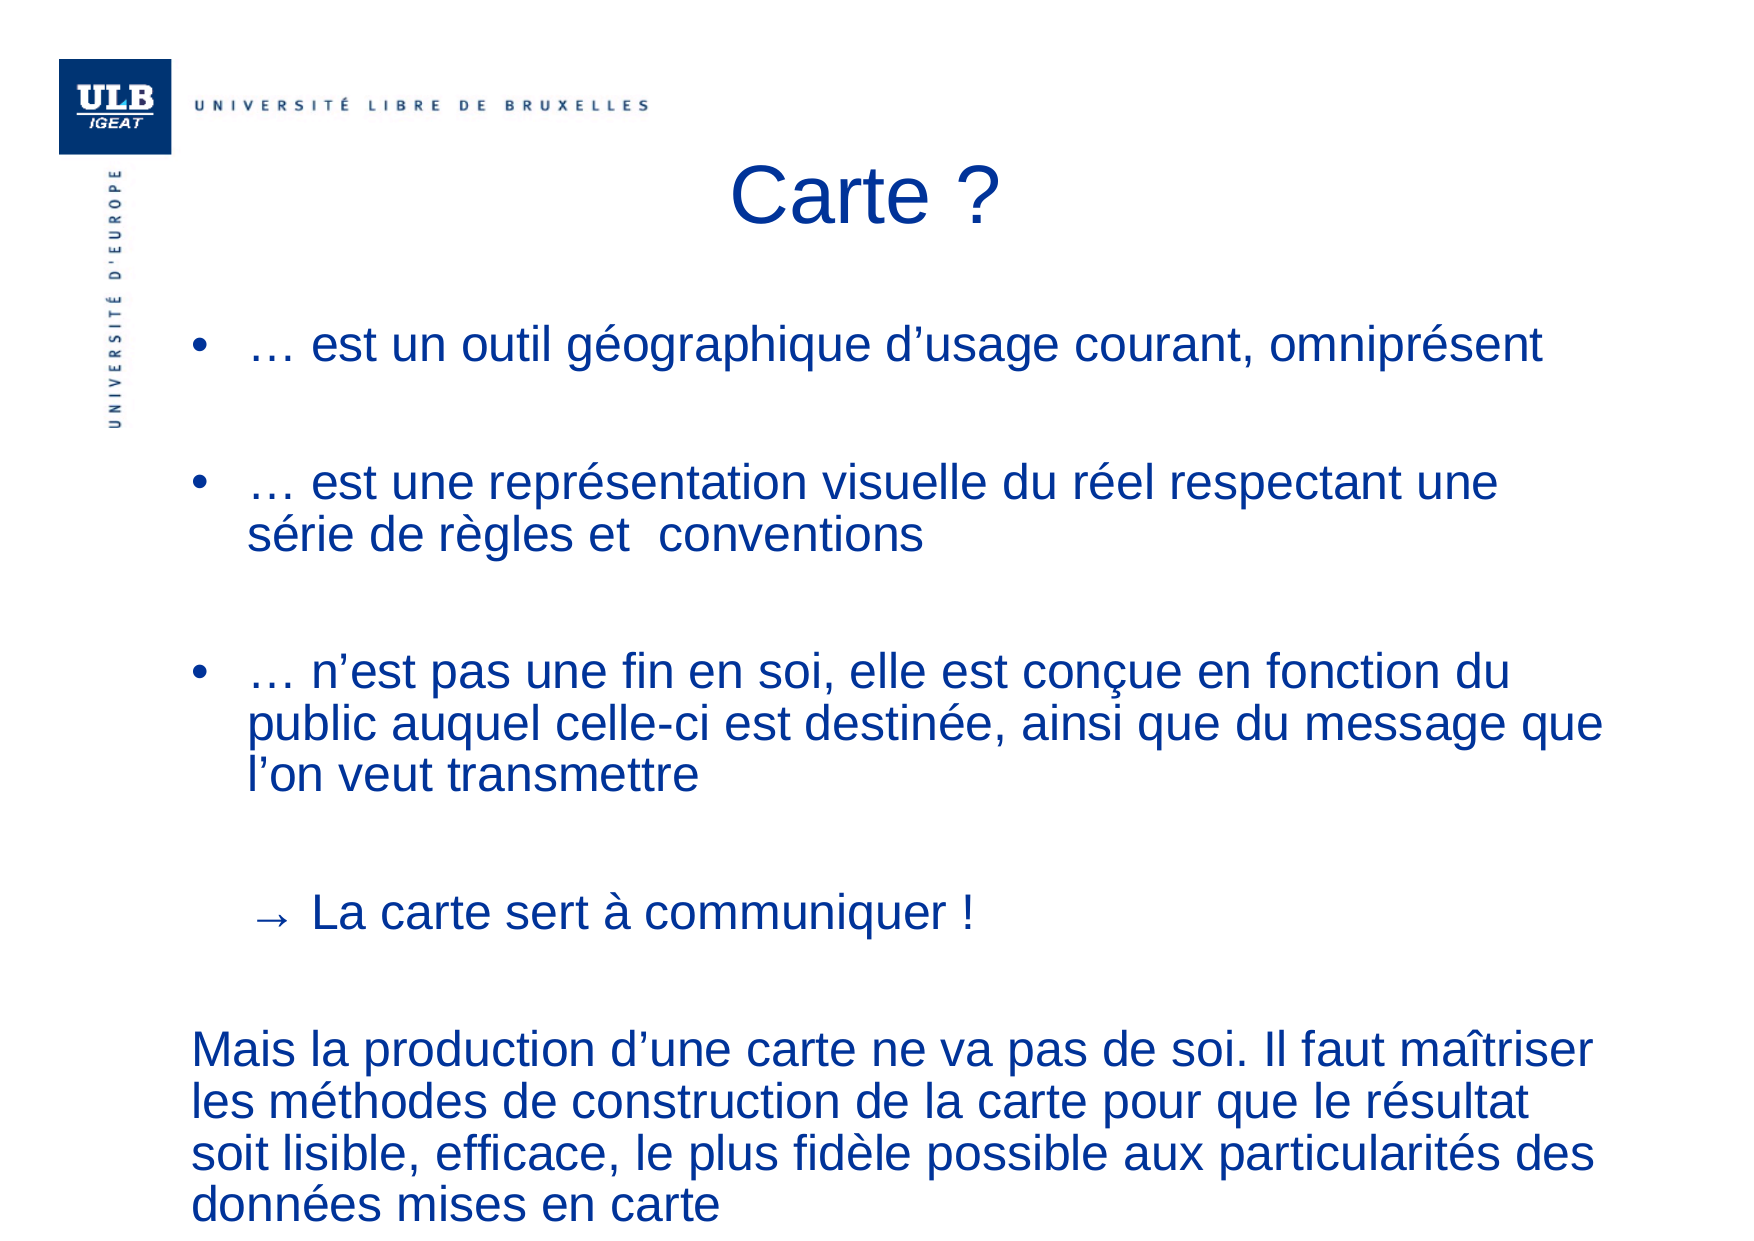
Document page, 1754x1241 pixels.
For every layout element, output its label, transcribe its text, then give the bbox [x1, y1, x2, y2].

title Carte ? [140, 79, 1613, 249]
list … est un outil géographique d’usage courant, omniprésent … est une représentation visuelle du réel respectant une série de règles et conventions … n’est pas une fin en soi, elle est conçue en fonction du public auquel celle-ci est destinée, ainsi que du message que l’on veut transmettre → La carte sert à communiquer ! Mais la production d’une carte ne va pas de soi. Il faut maîtriser les méthodes de construction de la carte pour que le résultat soit lisible, efficace, le plus fidèle possible aux particularités des données mises en carte [140, 249, 1613, 1241]
picture [59, 59, 1695, 1182]
